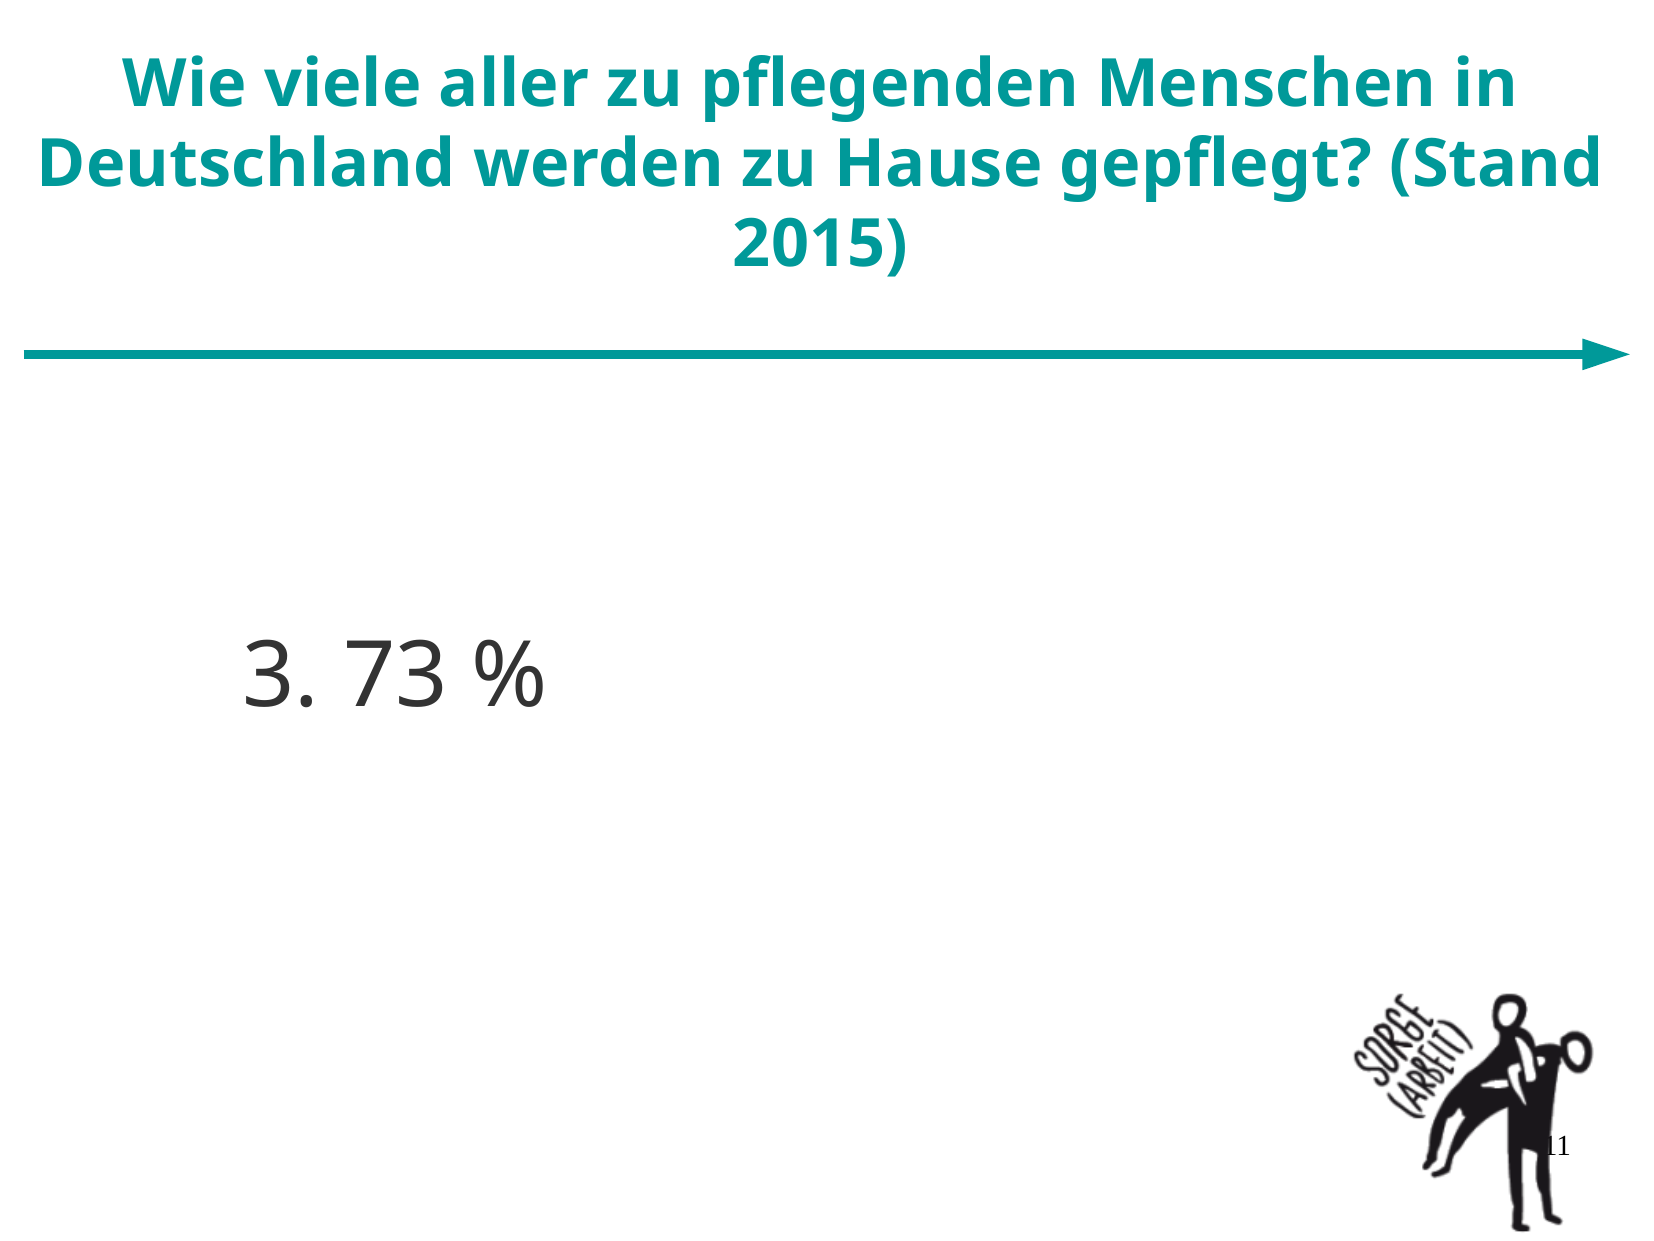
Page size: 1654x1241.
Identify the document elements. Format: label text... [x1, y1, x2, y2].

title Wie viele aller zu pflegenden Menschen in Deutschland werden zu Hause gepflegt? (Stand 2015) [35, 7, 1607, 308]
list 3. 73 % [242, 614, 1642, 1241]
picture [1281, 925, 1654, 1241]
